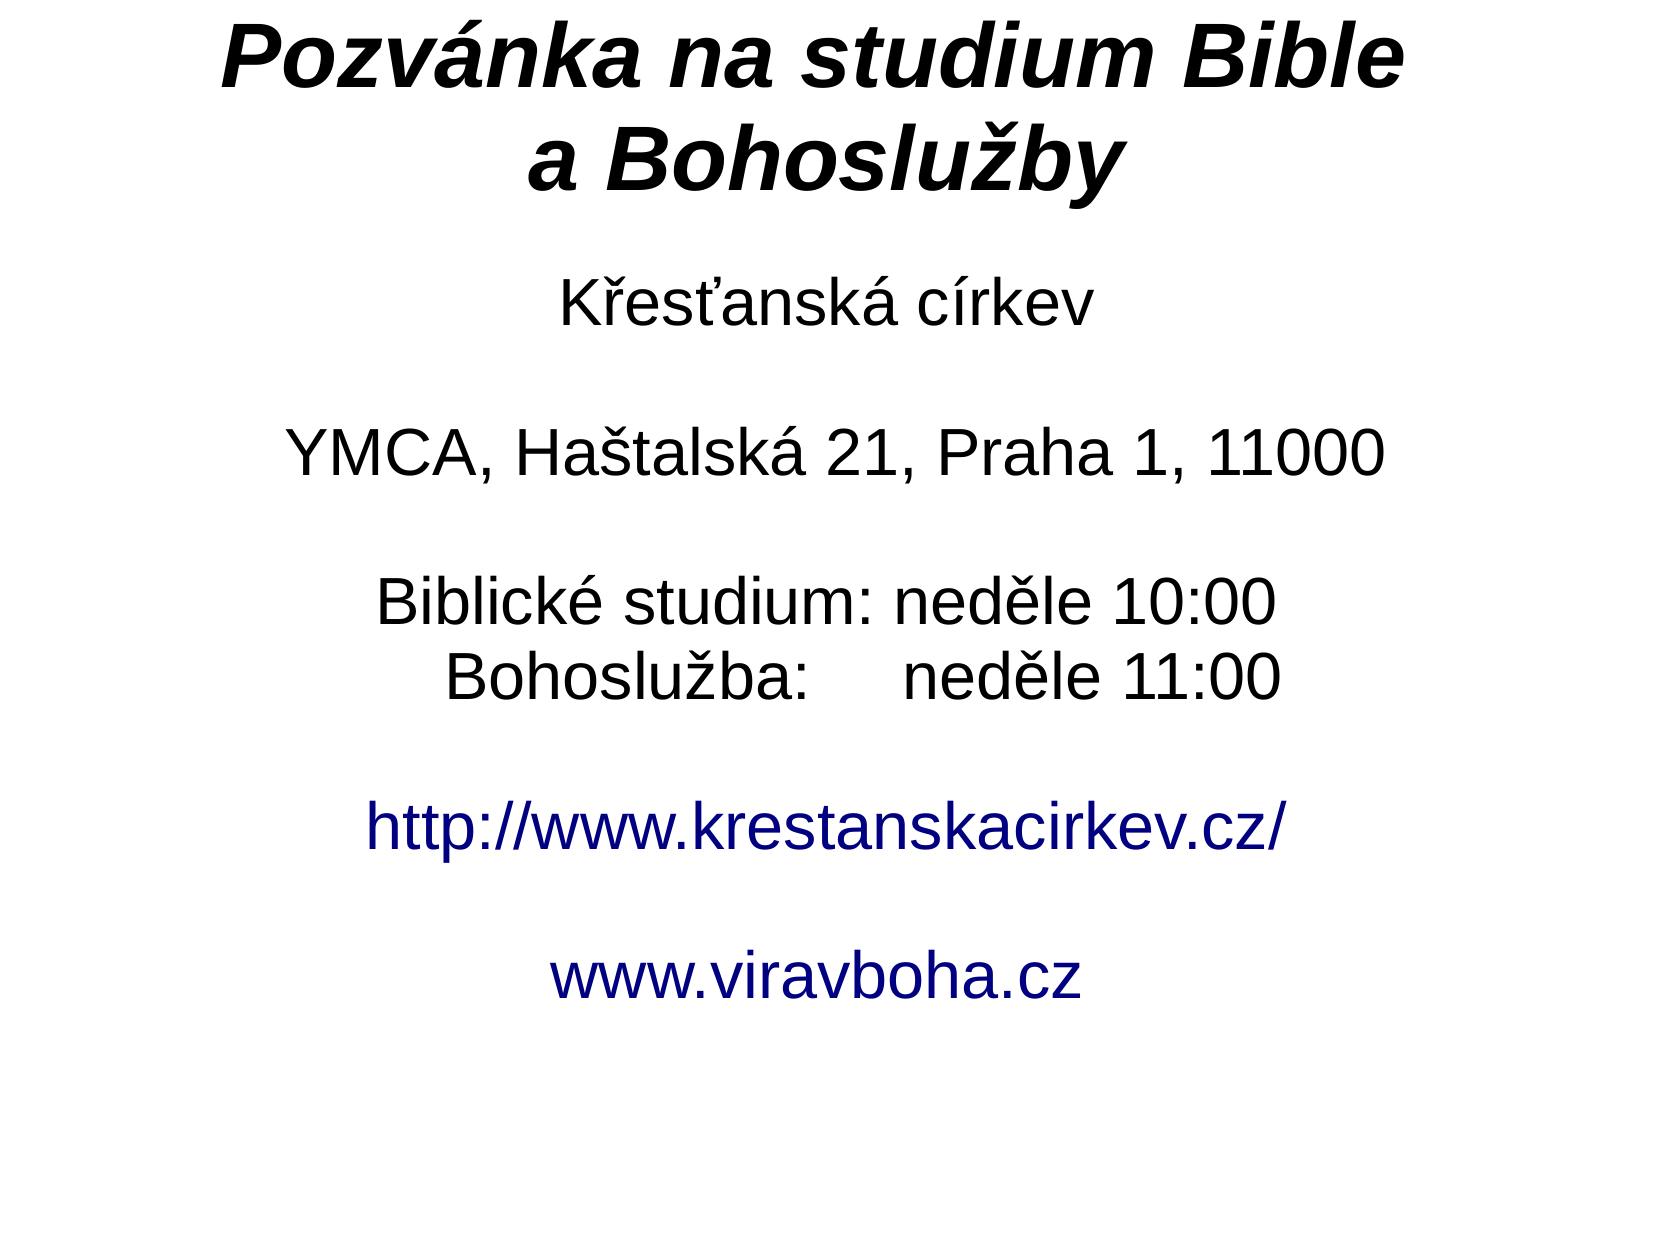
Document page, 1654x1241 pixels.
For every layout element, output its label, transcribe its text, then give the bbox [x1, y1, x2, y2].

subtitle Křesťanská církev YMCA, Haštalská 21, Praha 1, 11000 Biblické studium: neděle 10:00 Bohoslužba: neděle 11:00 http://www.krestanskacirkev.cz/ www.viravboha.cz [23, 0, 1630, 1241]
